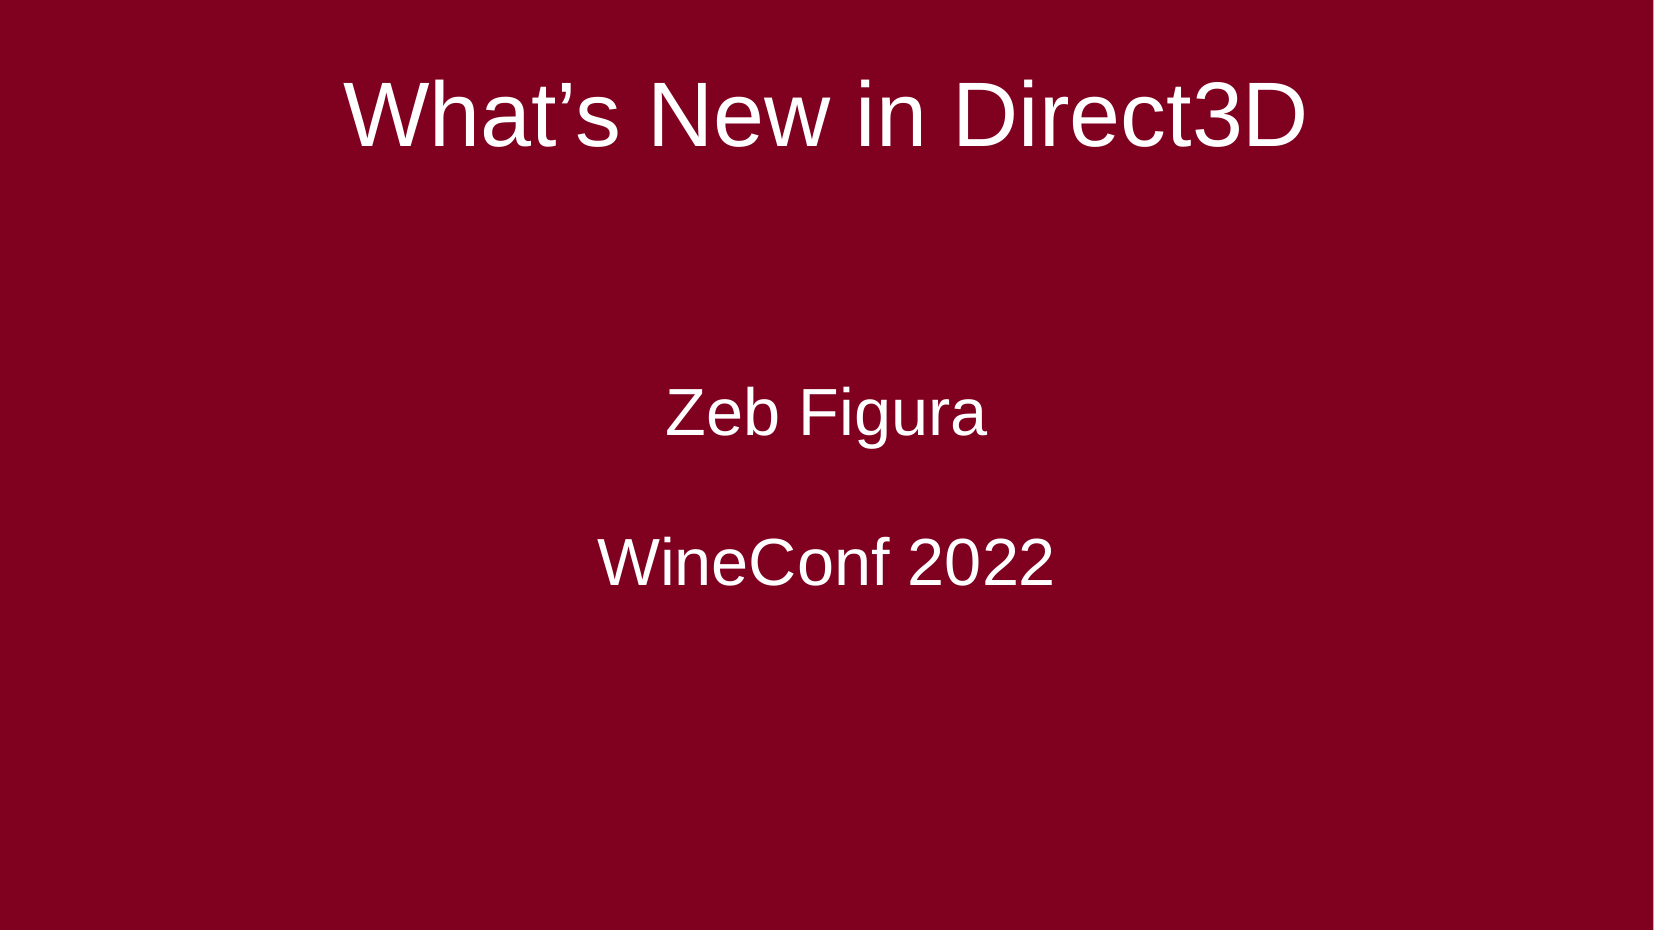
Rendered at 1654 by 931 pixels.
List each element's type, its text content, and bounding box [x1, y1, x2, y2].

subtitle Zeb Figura WineConf 2022 [82, 217, 1571, 758]
title What’s New in Direct3D [82, 37, 1571, 193]
